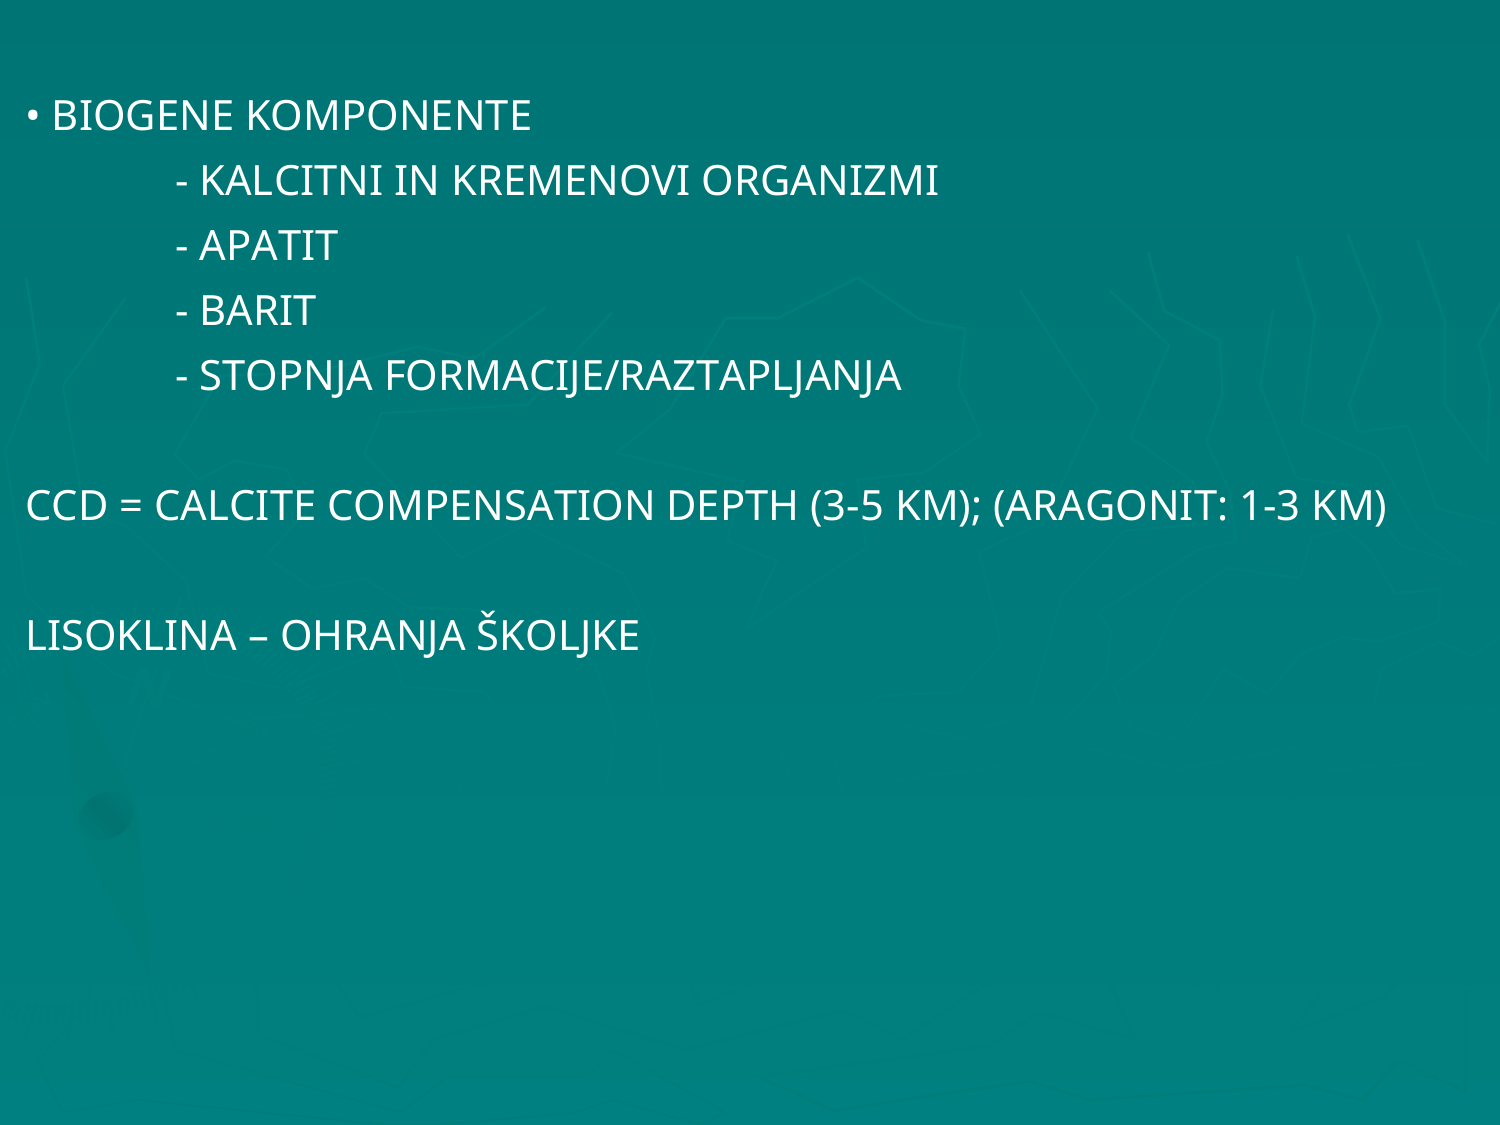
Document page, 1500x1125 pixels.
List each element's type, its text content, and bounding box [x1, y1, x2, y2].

text_box BIOGENE KOMPONENTE - KALCITNI IN KREMENOVI ORGANIZMI - APATIT - BARIT - STOPNJA FORMACIJE/RAZTAPLJANJA CCD = CALCITE COMPENSATION DEPTH (3-5 KM); (ARAGONIT: 1-3 KM) LISOKLINA – OHRANJA ŠKOLJKE [10, 66, 1414, 668]
